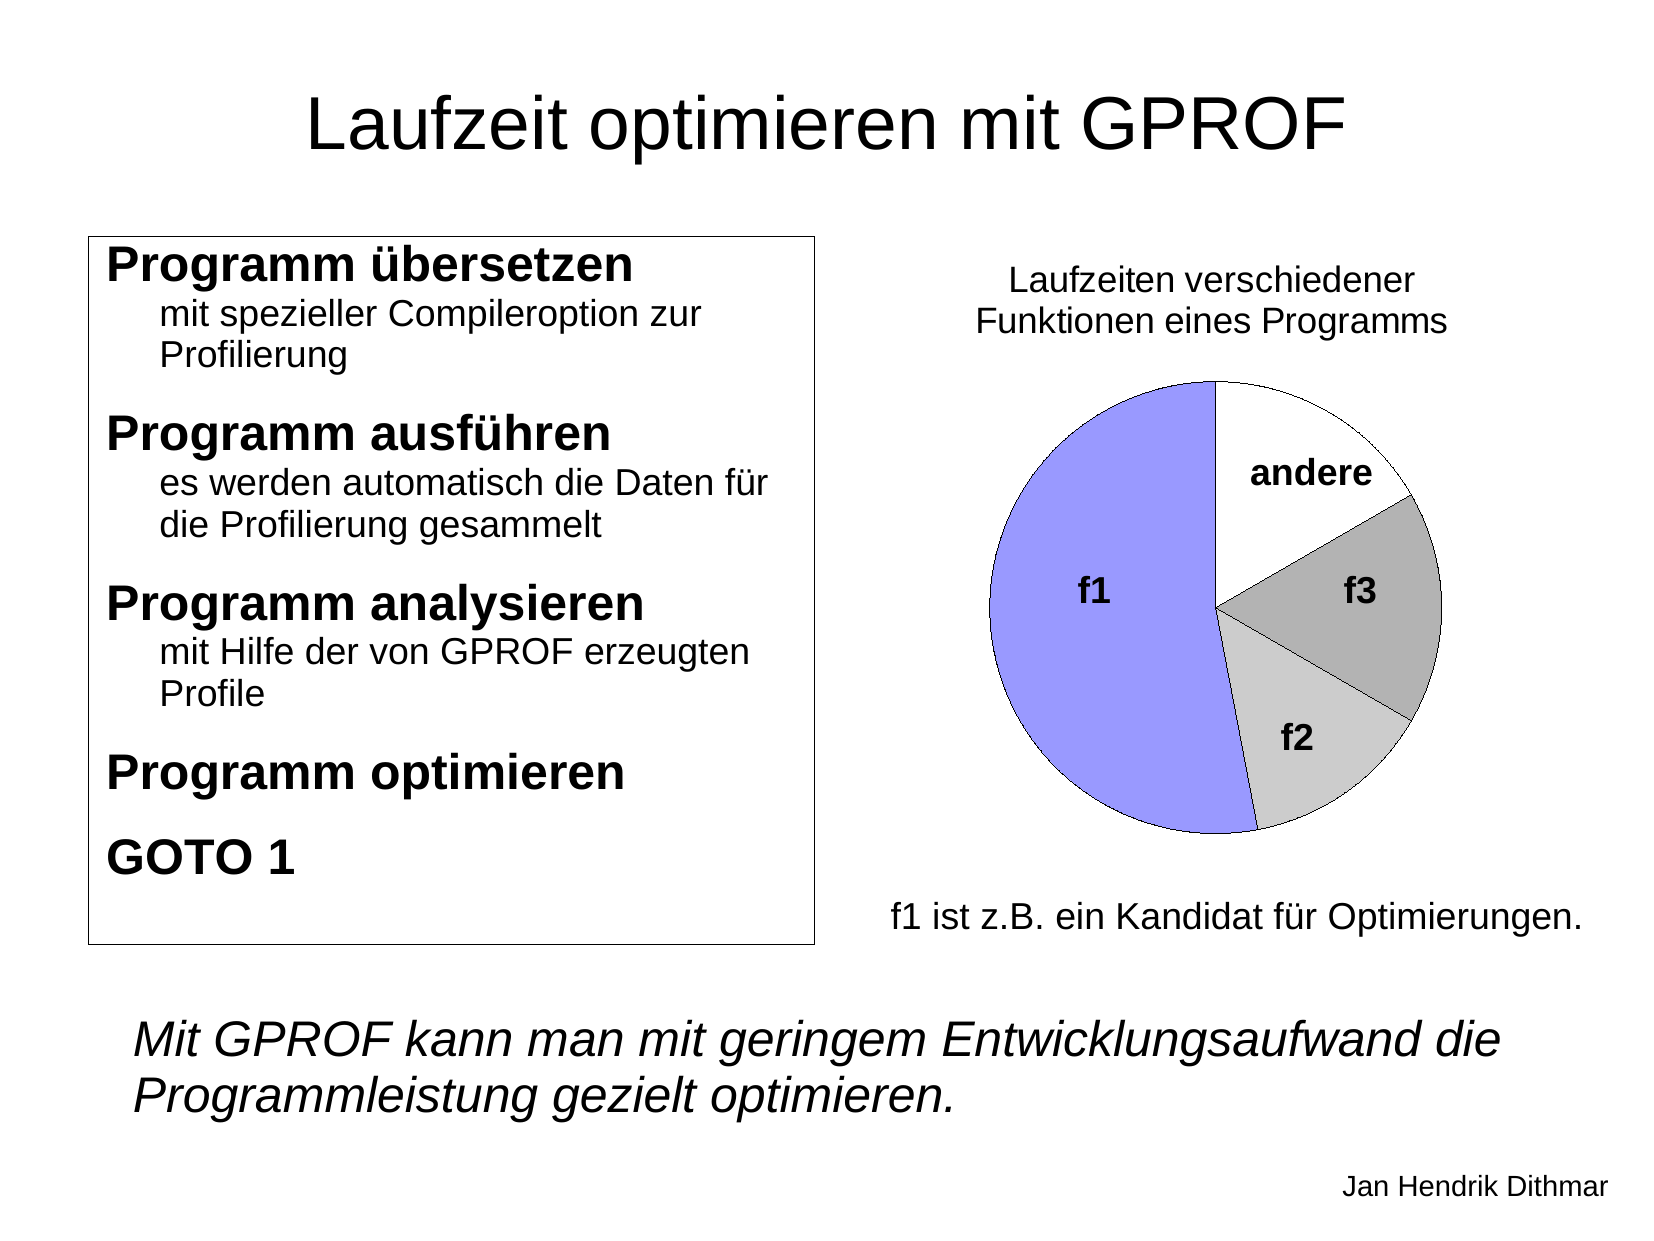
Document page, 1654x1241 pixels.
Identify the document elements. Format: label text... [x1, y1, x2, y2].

text_box f1 [1062, 562, 1126, 621]
text_box Jan Hendrik Dithmar [1327, 1163, 1625, 1211]
list Programm übersetzen mit spezieller Compileroption zur Profilierung Programm ausführen es werden automatisch die Daten für die Profilierung gesammelt Programm analysieren mit Hilfe der von GPROF erzeugten Profile Programm optimieren GOTO 1 [88, 236, 815, 945]
text_box andere [1235, 443, 1388, 502]
text_box f1 ist z.B. ein Kandidat für Optimierungen. [875, 888, 1599, 945]
text_box f2 [1265, 708, 1329, 767]
text_box Mit GPROF kann man mit geringem Entwicklungsaufwand die Programmleistung gezielt optimieren. [118, 1003, 1625, 1130]
chart [855, 236, 1565, 886]
text_box f3 [1328, 562, 1392, 621]
title Laufzeit optimieren mit GPROF [82, 19, 1571, 228]
